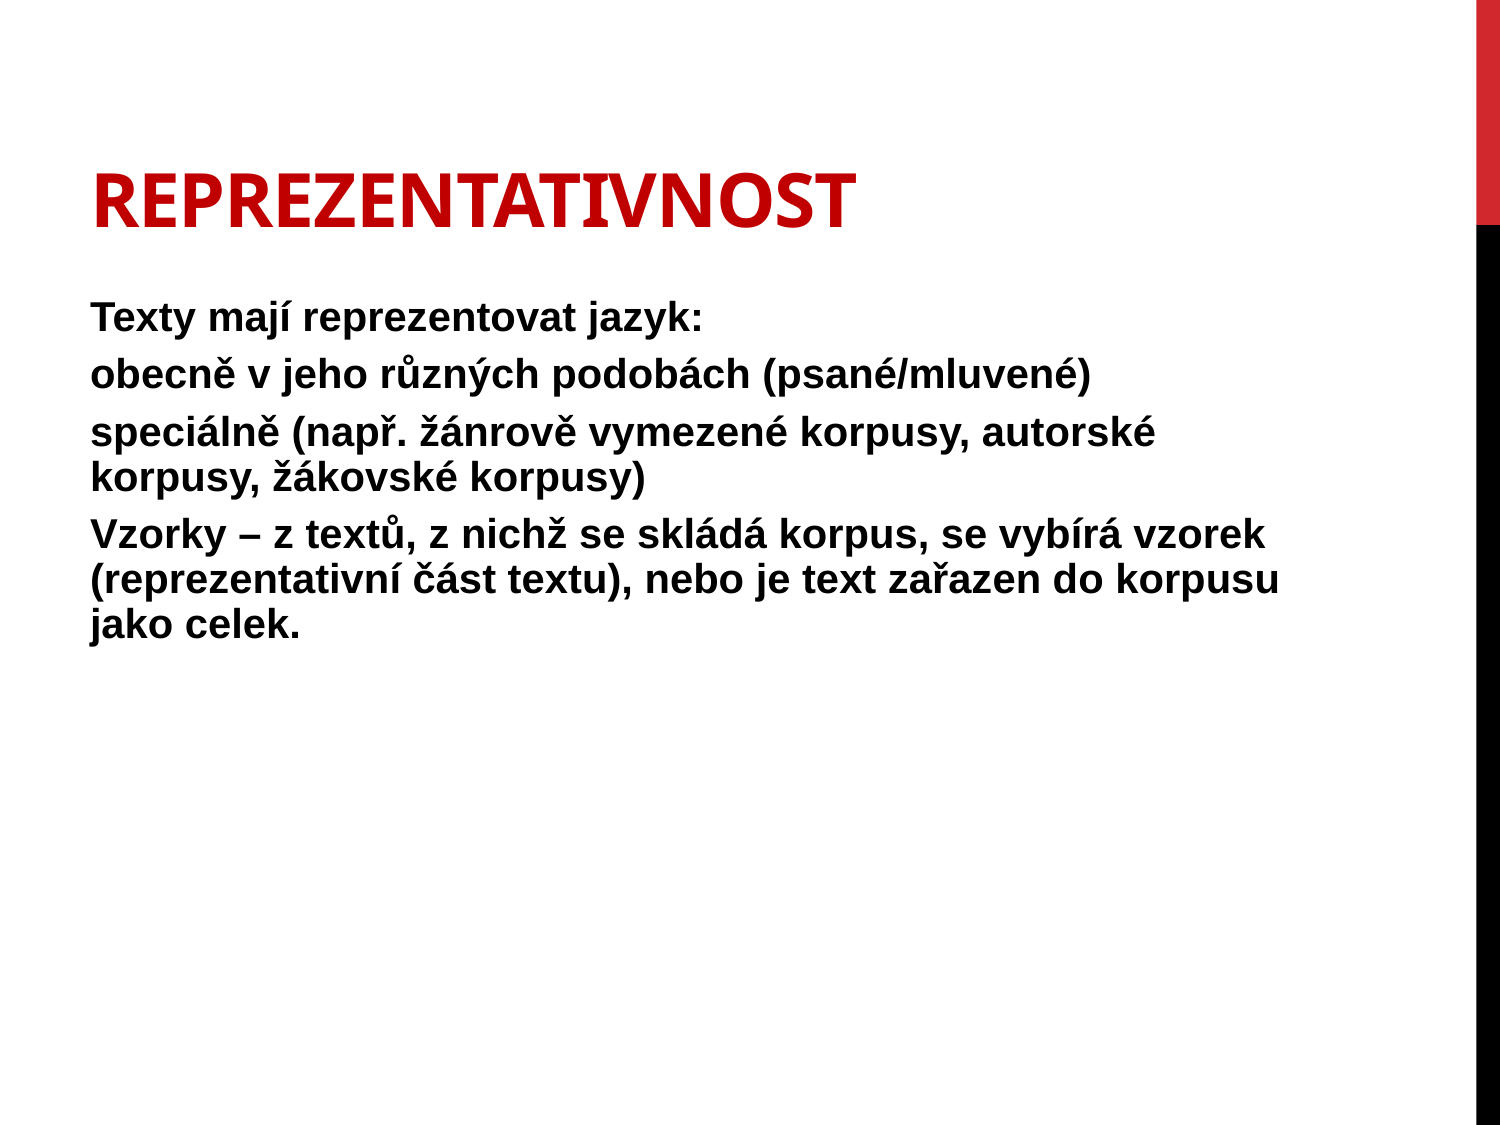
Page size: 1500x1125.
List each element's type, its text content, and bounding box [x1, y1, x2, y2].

title REPREZENTATIVNOST [75, 25, 1026, 251]
list Texty mají reprezentovat jazyk: obecně v jeho různých podobách (psané/mluvené) speciálně (např. žánrově vymezené korpusy, autorské korpusy, žákovské korpusy) Vzorky – z textů, z nichž se skládá korpus, se vybírá vzorek (reprezentativní část textu), nebo je text zařazen do korpusu jako celek. [75, 287, 1326, 1005]
